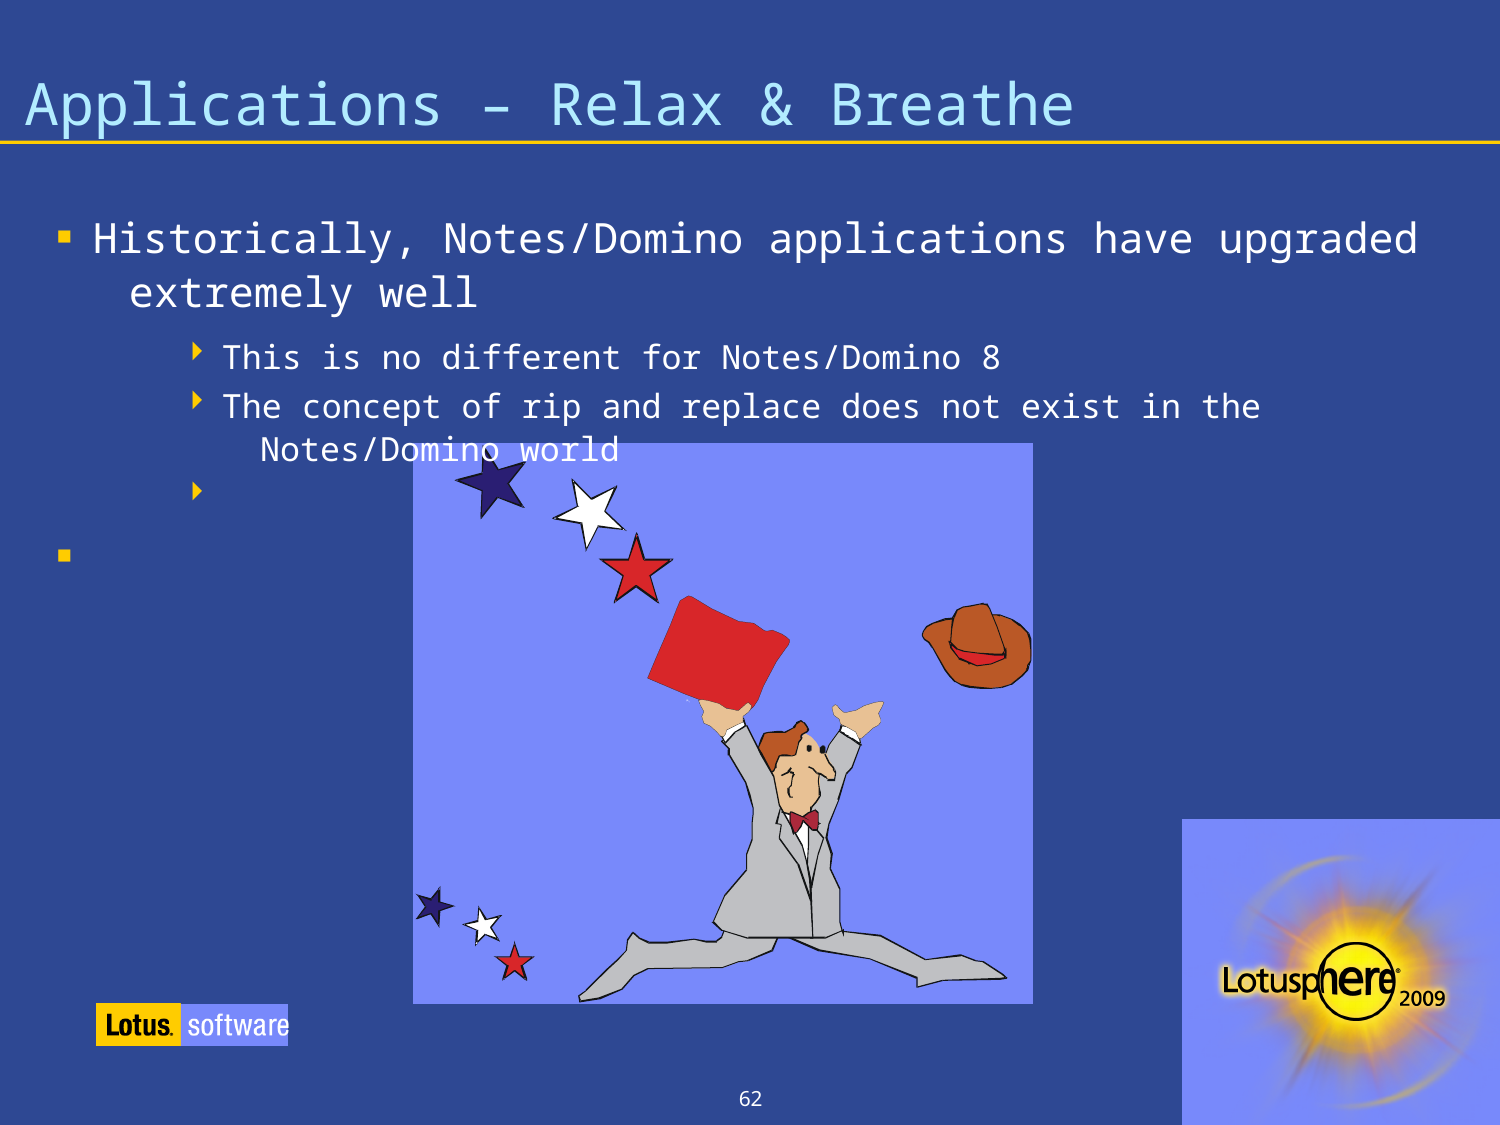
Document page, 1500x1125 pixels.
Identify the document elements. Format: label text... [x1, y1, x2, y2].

picture [413, 557, 1034, 1005]
picture [96, 1003, 289, 1046]
picture [1181, 818, 1500, 1125]
title Applications – Relax & Breathe [24, 68, 1378, 151]
list Historically, Notes/Domino applications have upgraded extremely well This is no different for Notes/Domino 8 The concept of rip and replace does not exist in the Notes/Domino world [53, 203, 1440, 557]
